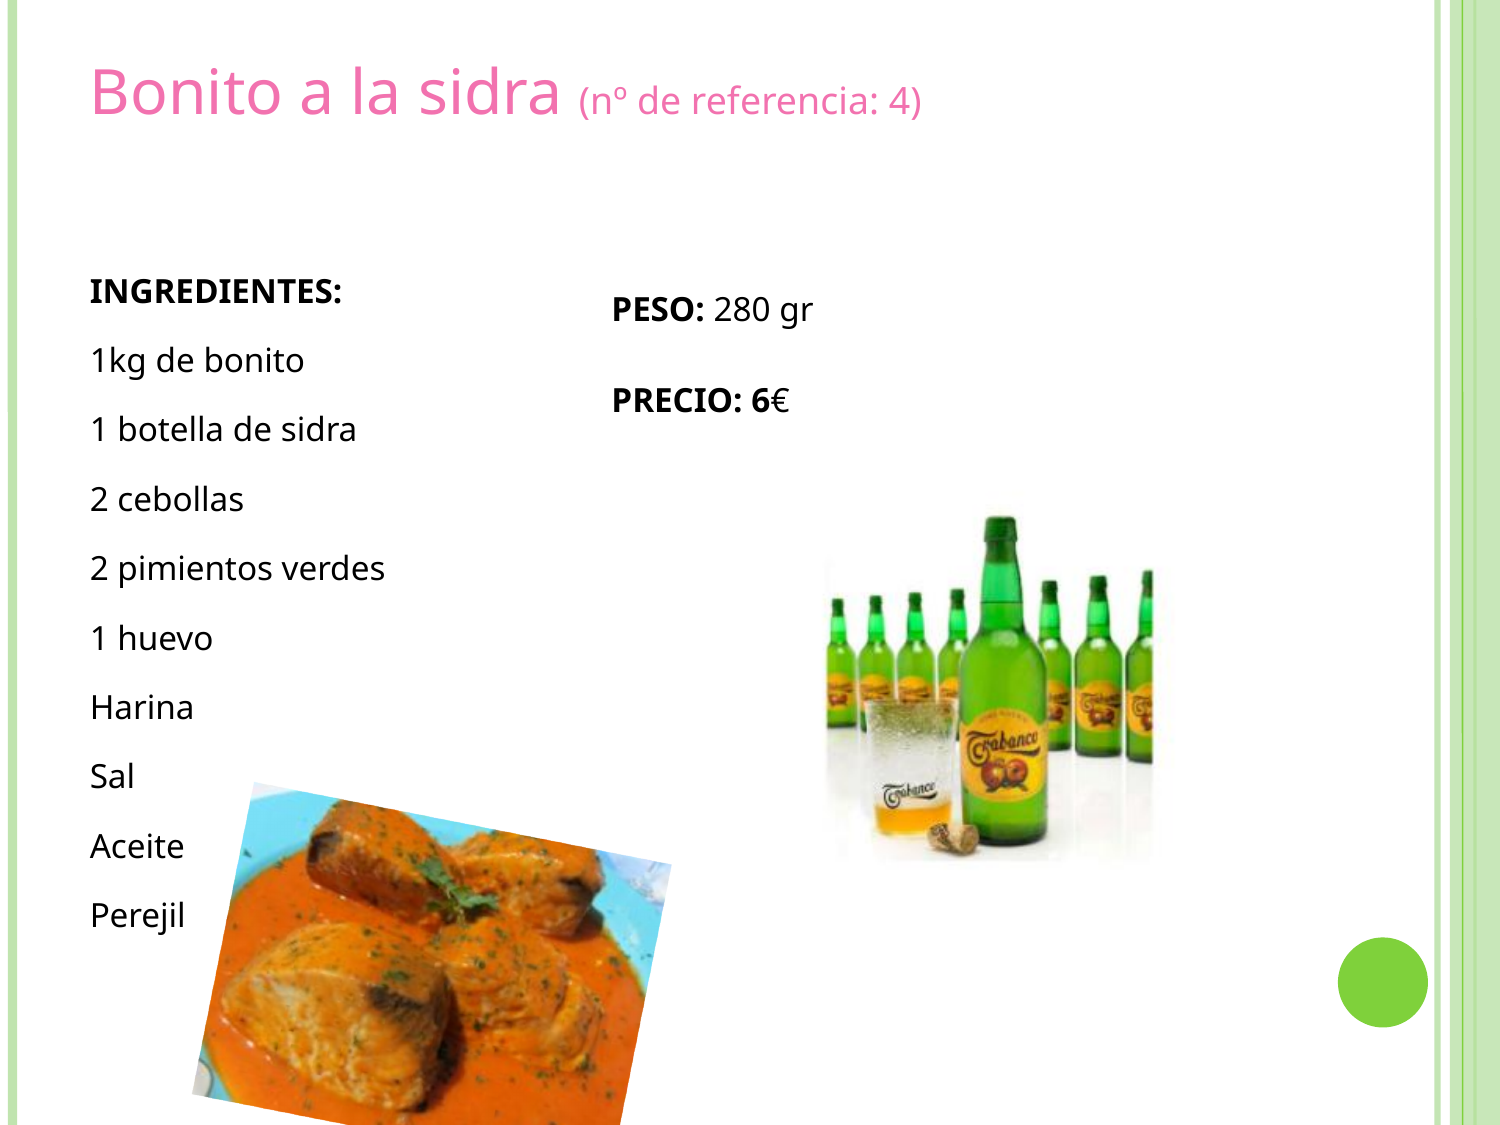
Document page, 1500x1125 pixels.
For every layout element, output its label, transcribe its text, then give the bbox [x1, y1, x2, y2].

picture [191, 781, 672, 1125]
picture [773, 467, 1207, 902]
text_box PESO: 280 gr PRECIO: 6€ [596, 278, 1223, 430]
list INGREDIENTES: 1kg de bonito 1 botella de sidra 2 cebollas 2 pimientos verdes 1 huevo Harina Sal Aceite Perejil [75, 262, 1300, 1062]
title Bonito a la sidra (nº de referencia: 4) [75, 45, 1300, 233]
